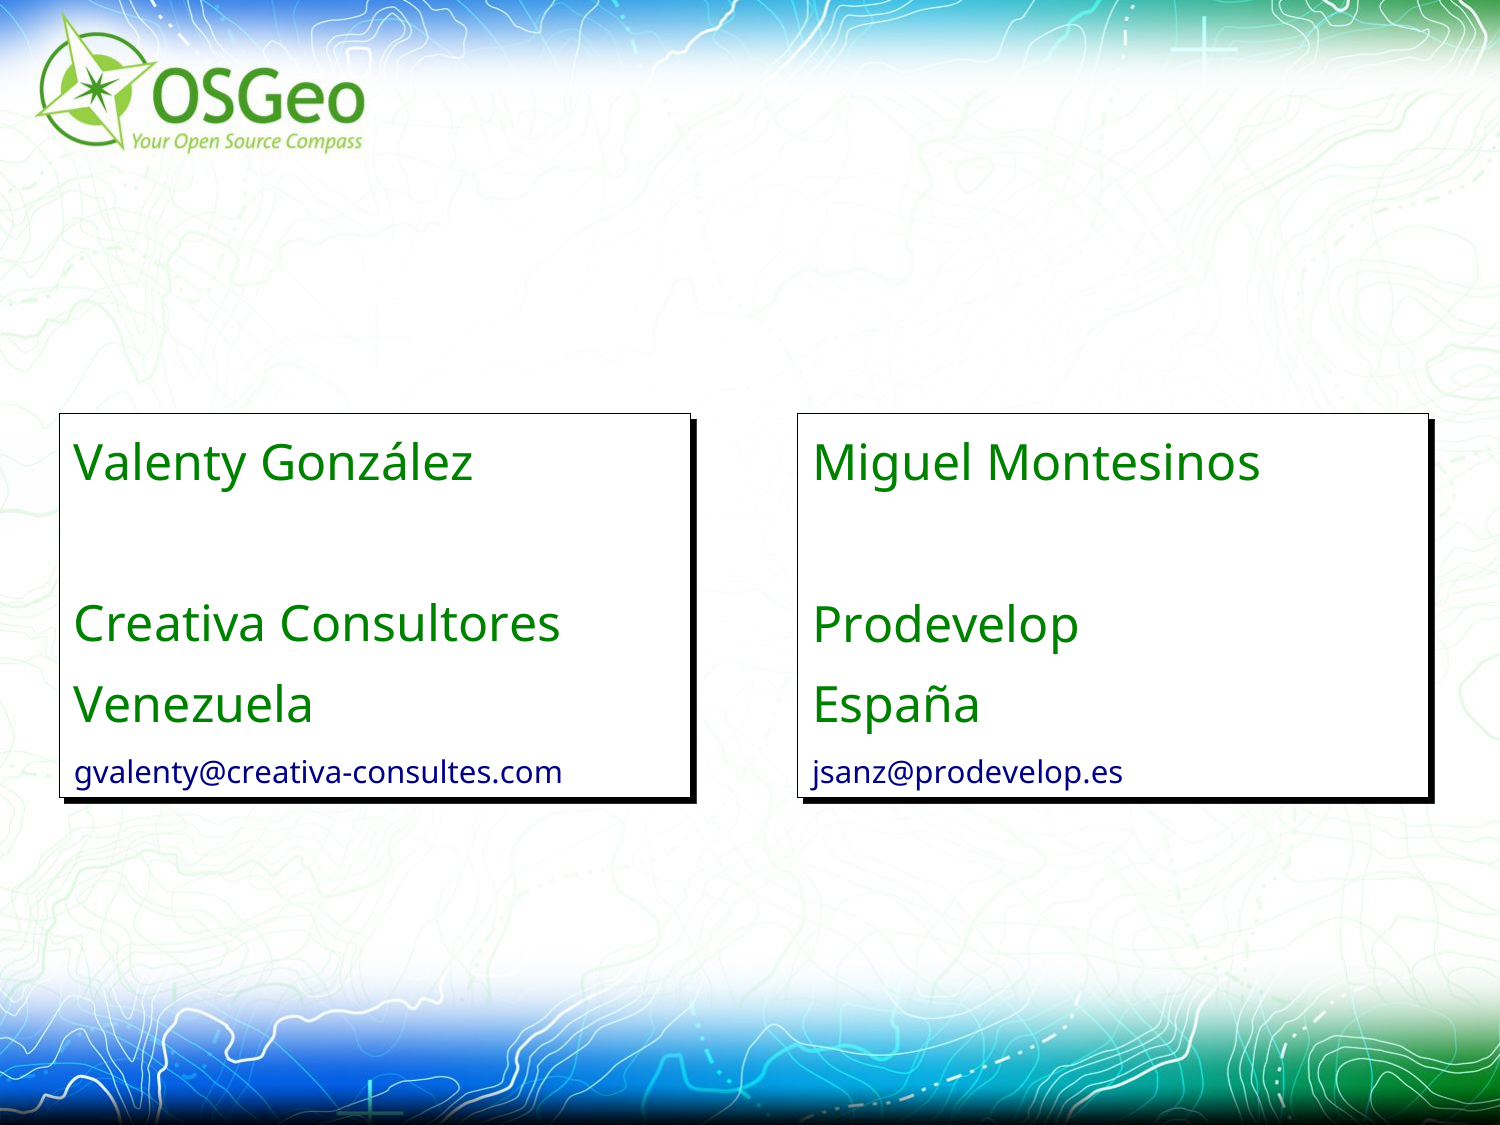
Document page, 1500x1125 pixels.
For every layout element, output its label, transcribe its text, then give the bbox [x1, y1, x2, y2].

picture [0, 0, 1500, 1125]
list Miguel Montesinos Prodevelop España jsanz@prodevelop.es [797, 413, 1429, 798]
list Valenty González Creativa Consultores Venezuela gvalenty@creativa-consultes.com [59, 413, 691, 798]
